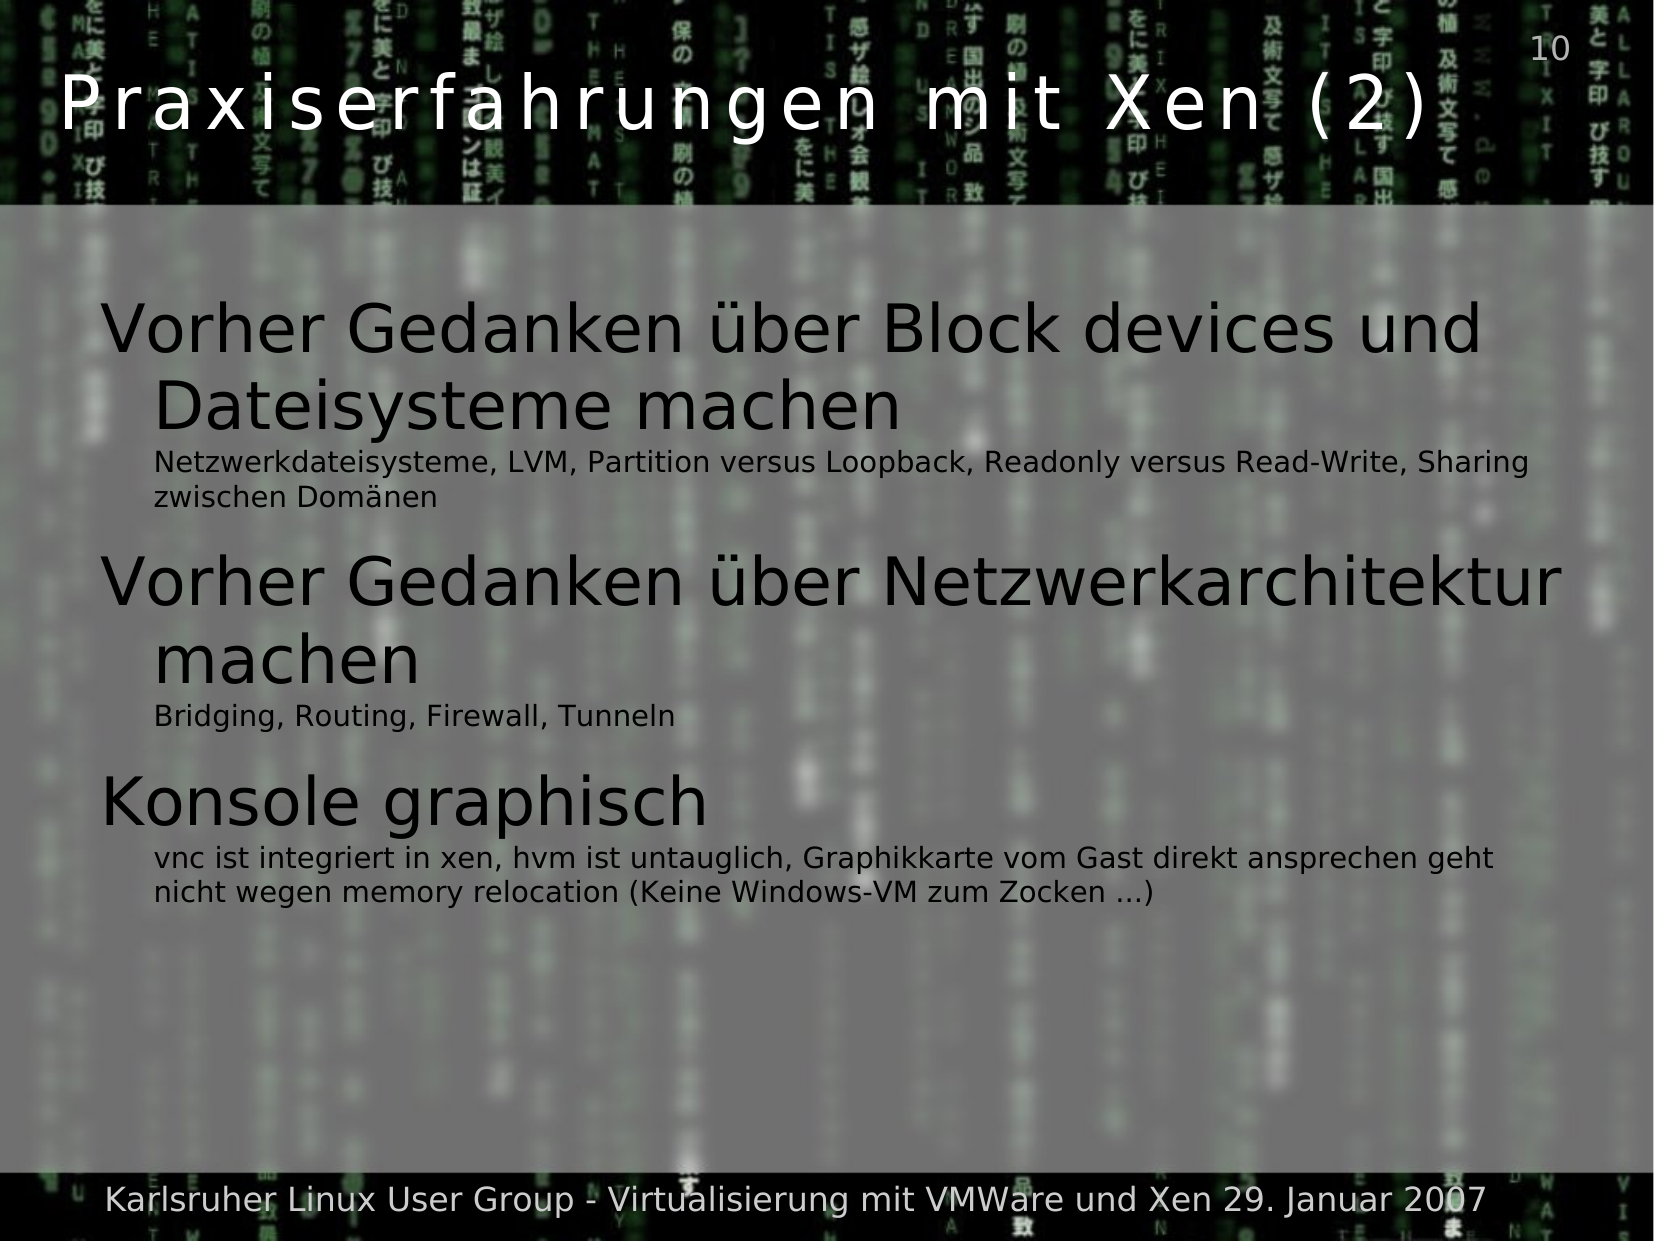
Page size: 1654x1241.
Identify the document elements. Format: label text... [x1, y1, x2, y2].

title Praxiserfahrungen mit Xen (2) [59, 36, 1447, 171]
list Vorher Gedanken über Block devices und Dateisysteme machen Netzwerkdateisysteme, LVM, Partition versus Loopback, Readonly versus Read-Write, Sharing zwischen Domänen Vorher Gedanken über Netzwerkarchitektur machen Bridging, Routing, Firewall, Tunneln Konsole graphisch vnc ist integriert in xen, hvm ist untauglich, Graphikkarte vom Gast direkt ansprechen geht nicht wegen memory relocation (Keine Windows-VM zum Zocken ...) [82, 290, 1571, 1094]
picture [0, 0, 1654, 1241]
